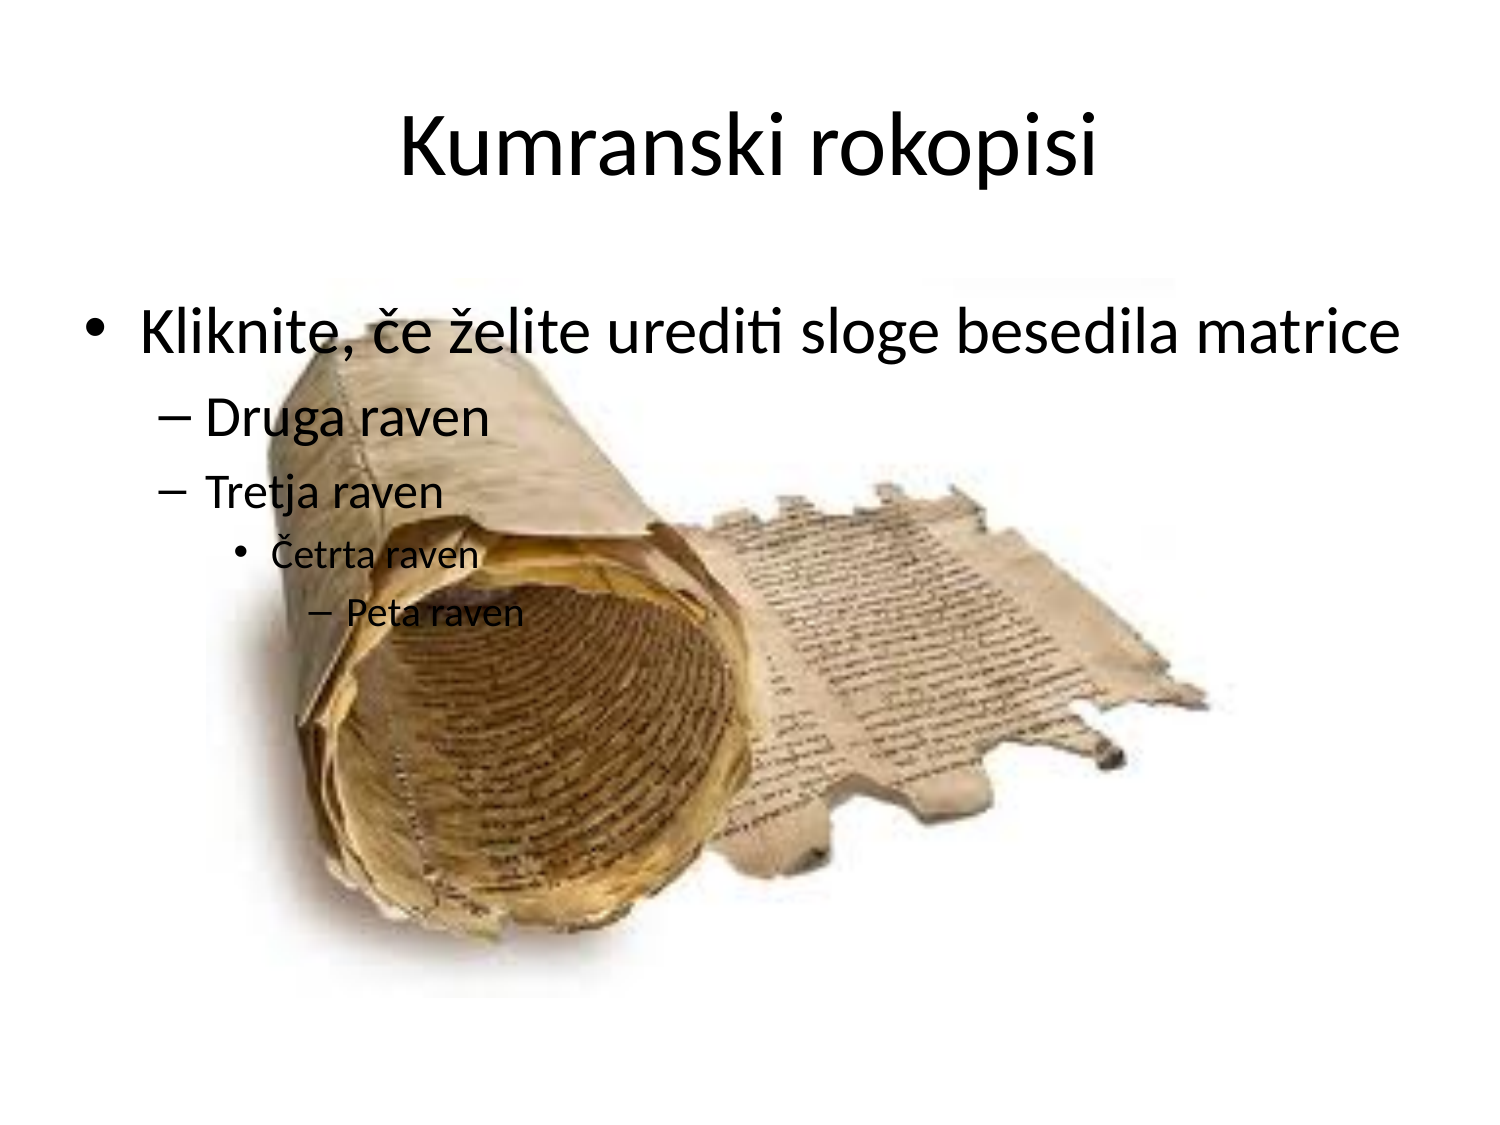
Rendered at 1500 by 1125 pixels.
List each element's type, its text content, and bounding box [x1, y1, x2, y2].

picture [206, 278, 1281, 998]
title Kumranski rokopisi [75, 45, 1425, 233]
